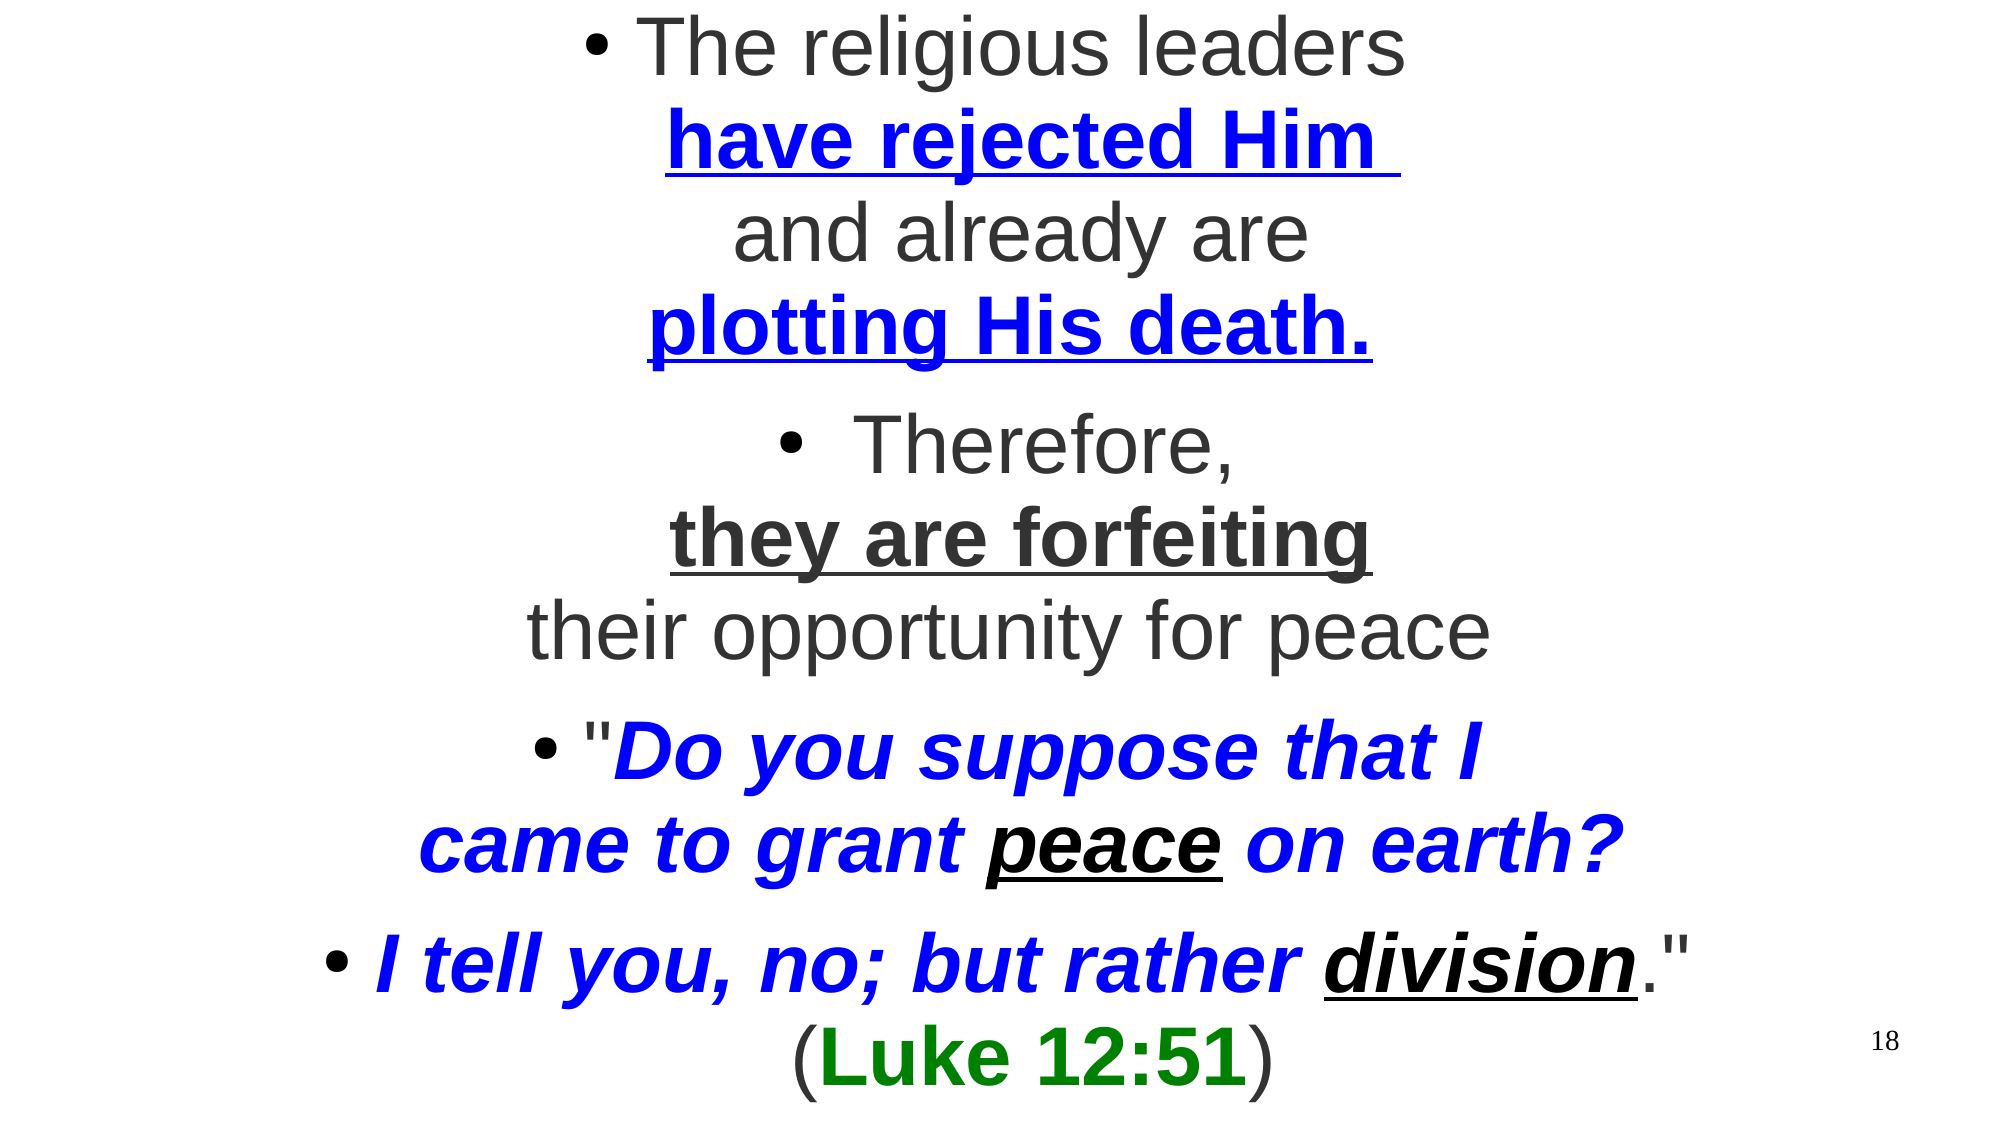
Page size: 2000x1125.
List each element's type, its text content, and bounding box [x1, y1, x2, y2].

list The religious leaders have rejected Him and already are plotting His death. Therefore, they are forfeiting their opportunity for peace "Do you suppose that I came to grant peace on earth? I tell you, no; but rather division." (Luke 12:51) [0, 0, 1996, 1123]
